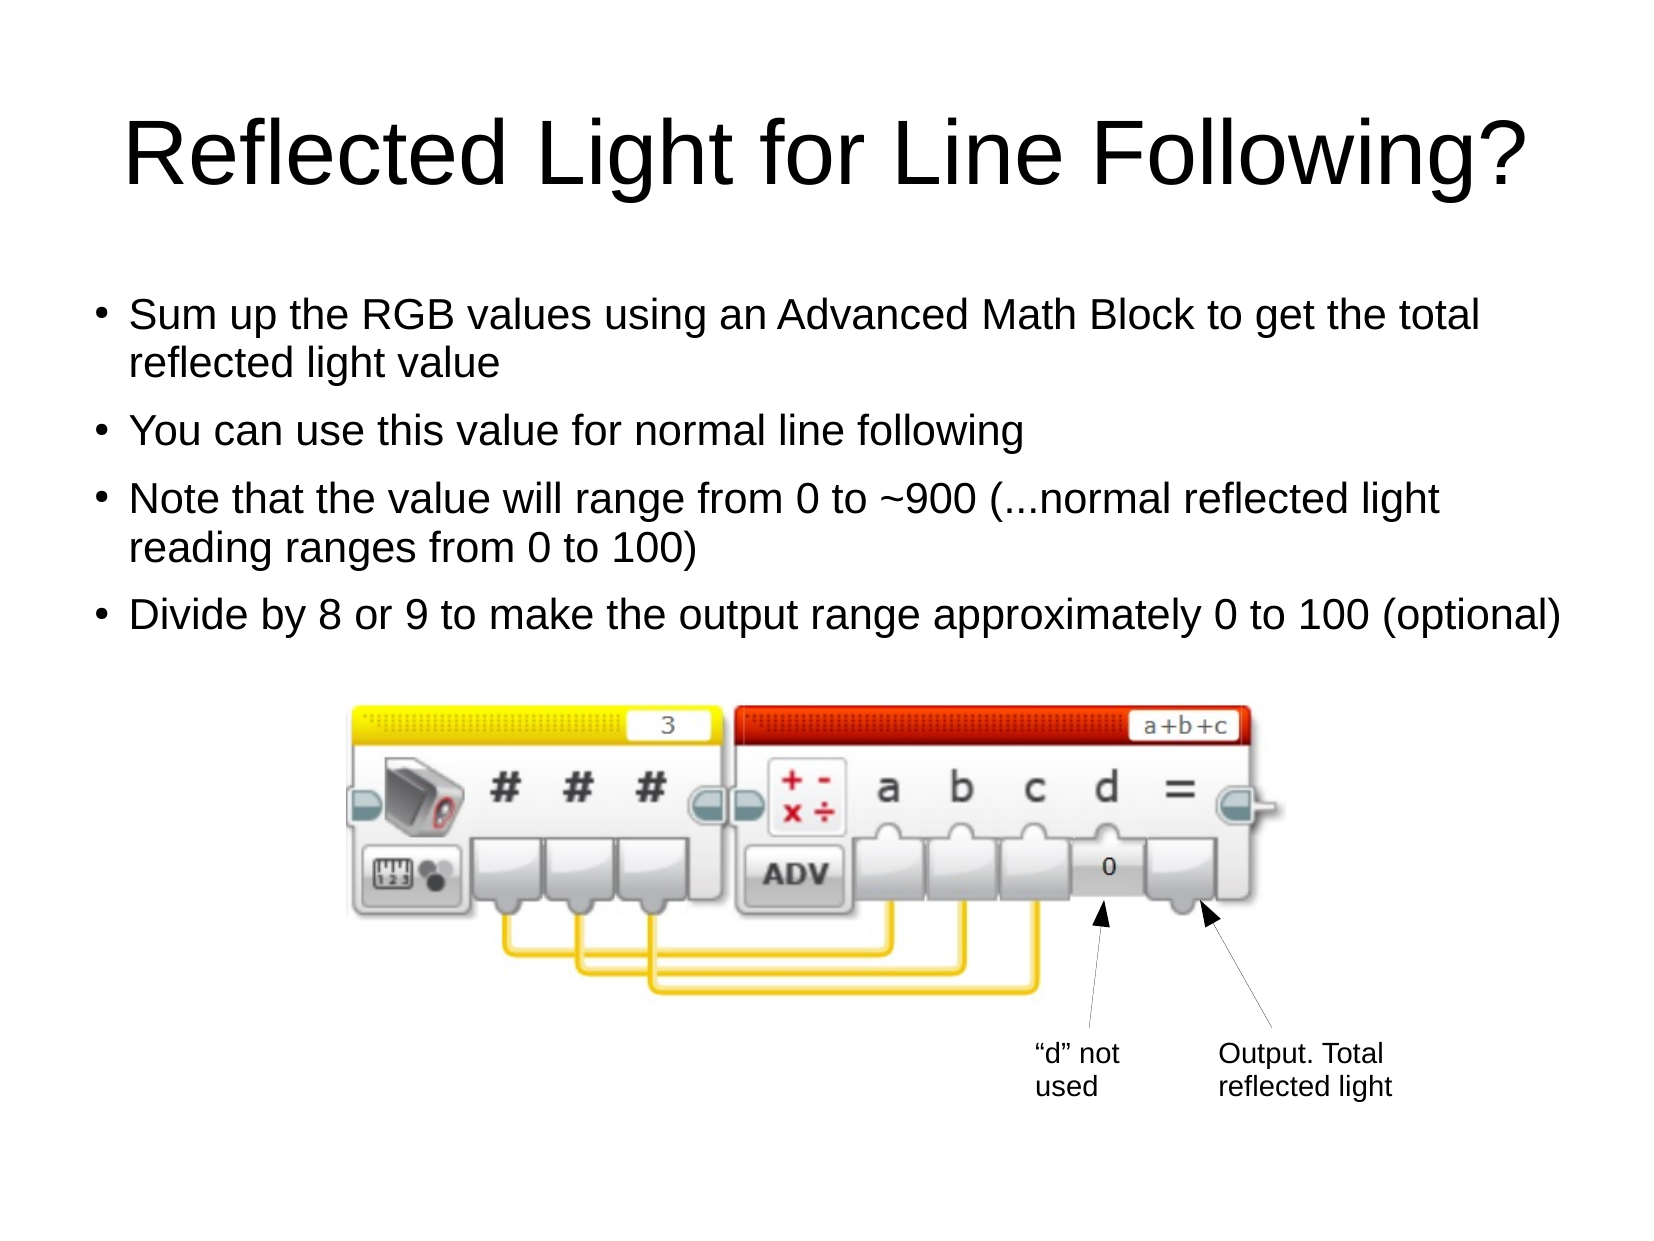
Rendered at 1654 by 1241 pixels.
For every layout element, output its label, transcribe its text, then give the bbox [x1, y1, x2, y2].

text_box “d” not used [1020, 1029, 1156, 1111]
picture [346, 690, 1291, 1029]
text_box Output. Total reflected light [1203, 1029, 1411, 1176]
title Reflected Light for Line Following? [82, 49, 1571, 257]
list Sum up the RGB values using an Advanced Math Block to get the total reflected light value You can use this value for normal line following Note that the value will range from 0 to ~900 (...normal reflected light reading ranges from 0 to 100) Divide by 8 or 9 to make the output range approximately 0 to 100 (optional) [82, 290, 1571, 661]
